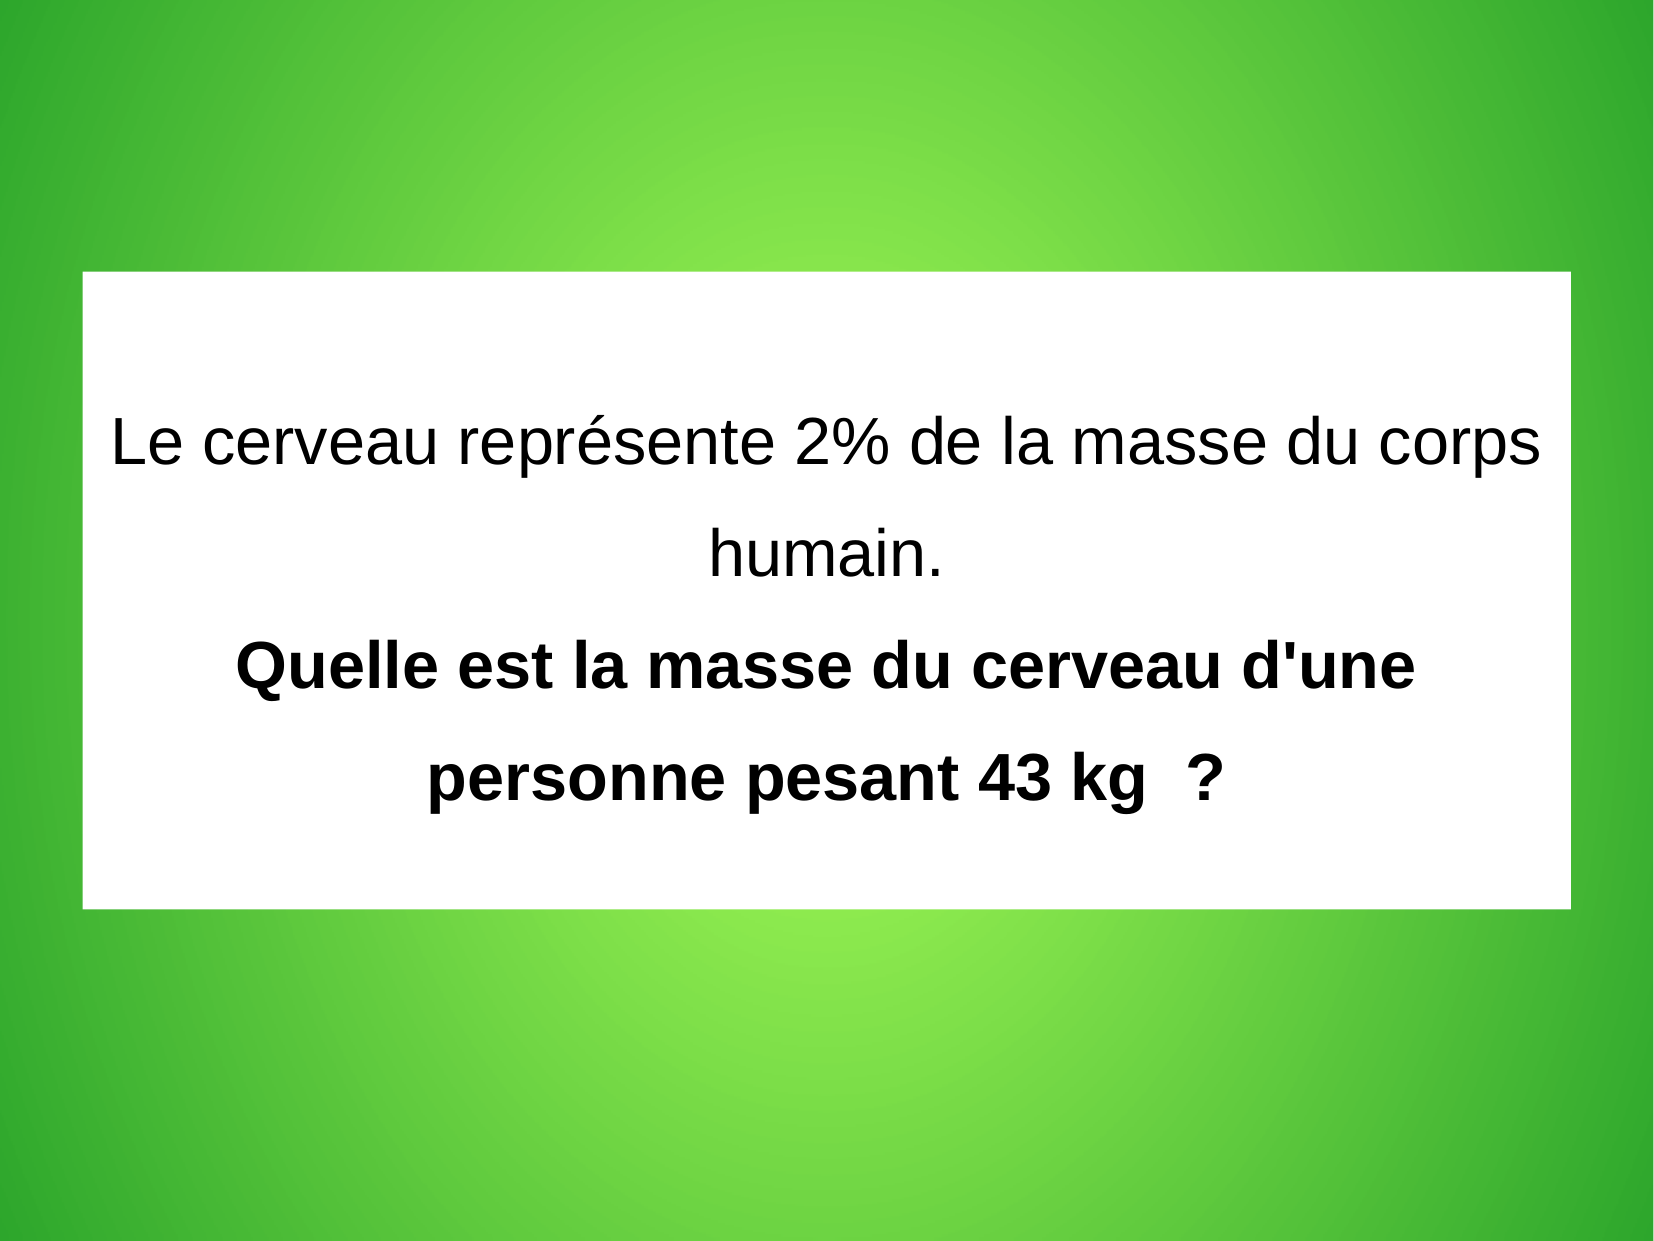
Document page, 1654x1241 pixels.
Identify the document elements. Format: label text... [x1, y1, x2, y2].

picture [0, 0, 1654, 1241]
subtitle Le cerveau représente 2% de la masse du corps humain. Quelle est la masse du cerveau d'une personne pesant 43 kg ? [82, 271, 1571, 910]
